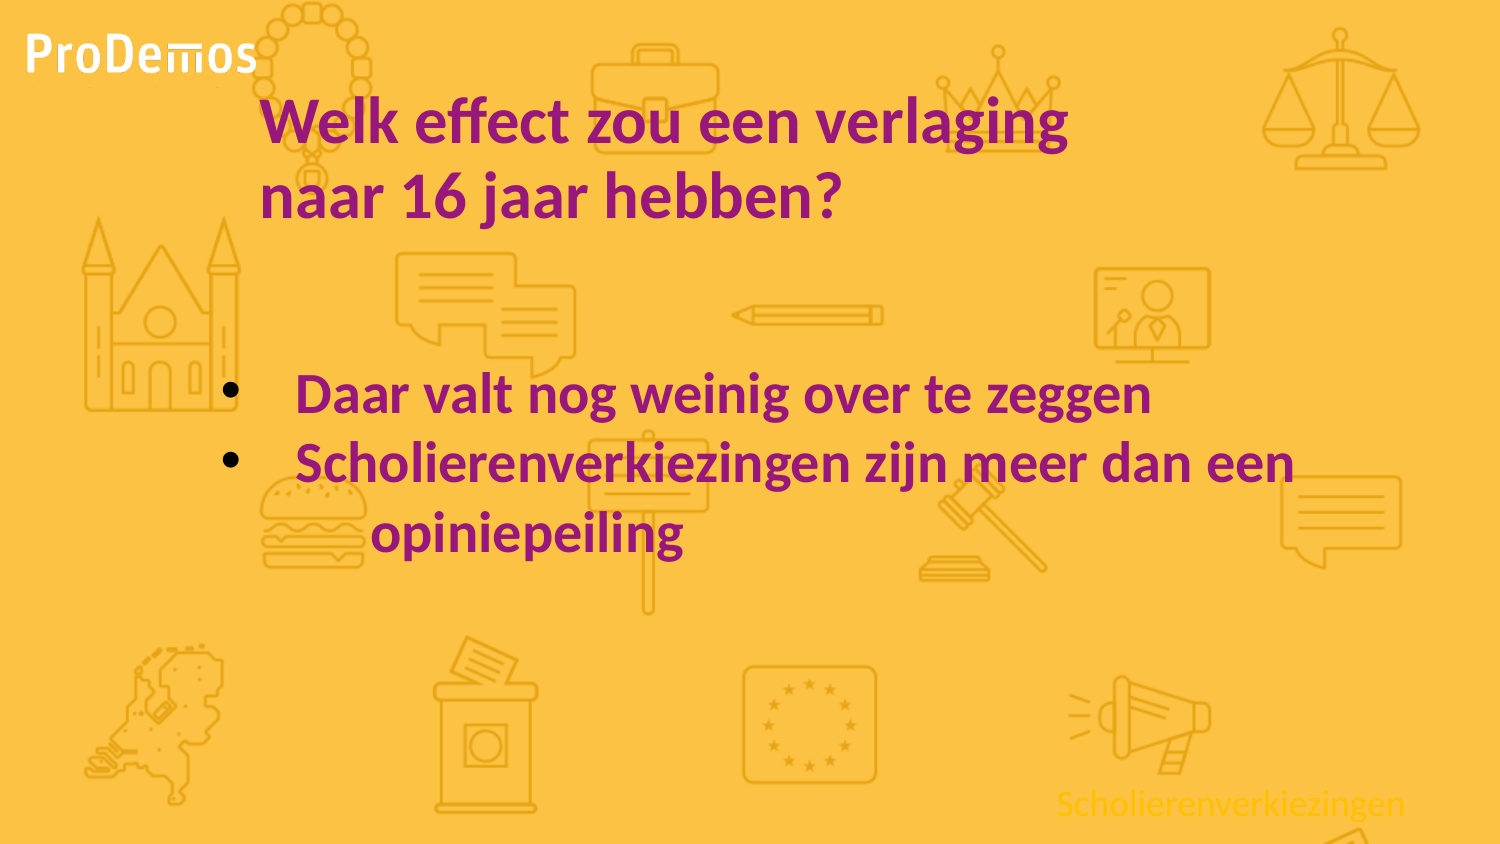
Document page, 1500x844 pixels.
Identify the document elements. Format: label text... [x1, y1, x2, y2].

text_box Welk effect zou een verlaging naar 16 jaar hebben? [259, 74, 1406, 178]
picture [4, 0, 277, 88]
text_box Scholierenverkiezingen [1041, 771, 1488, 823]
text_box Daar valt nog weinig over te zeggen Scholierenverkiezingen zijn meer dan een opiniepeiling [206, 347, 1406, 572]
